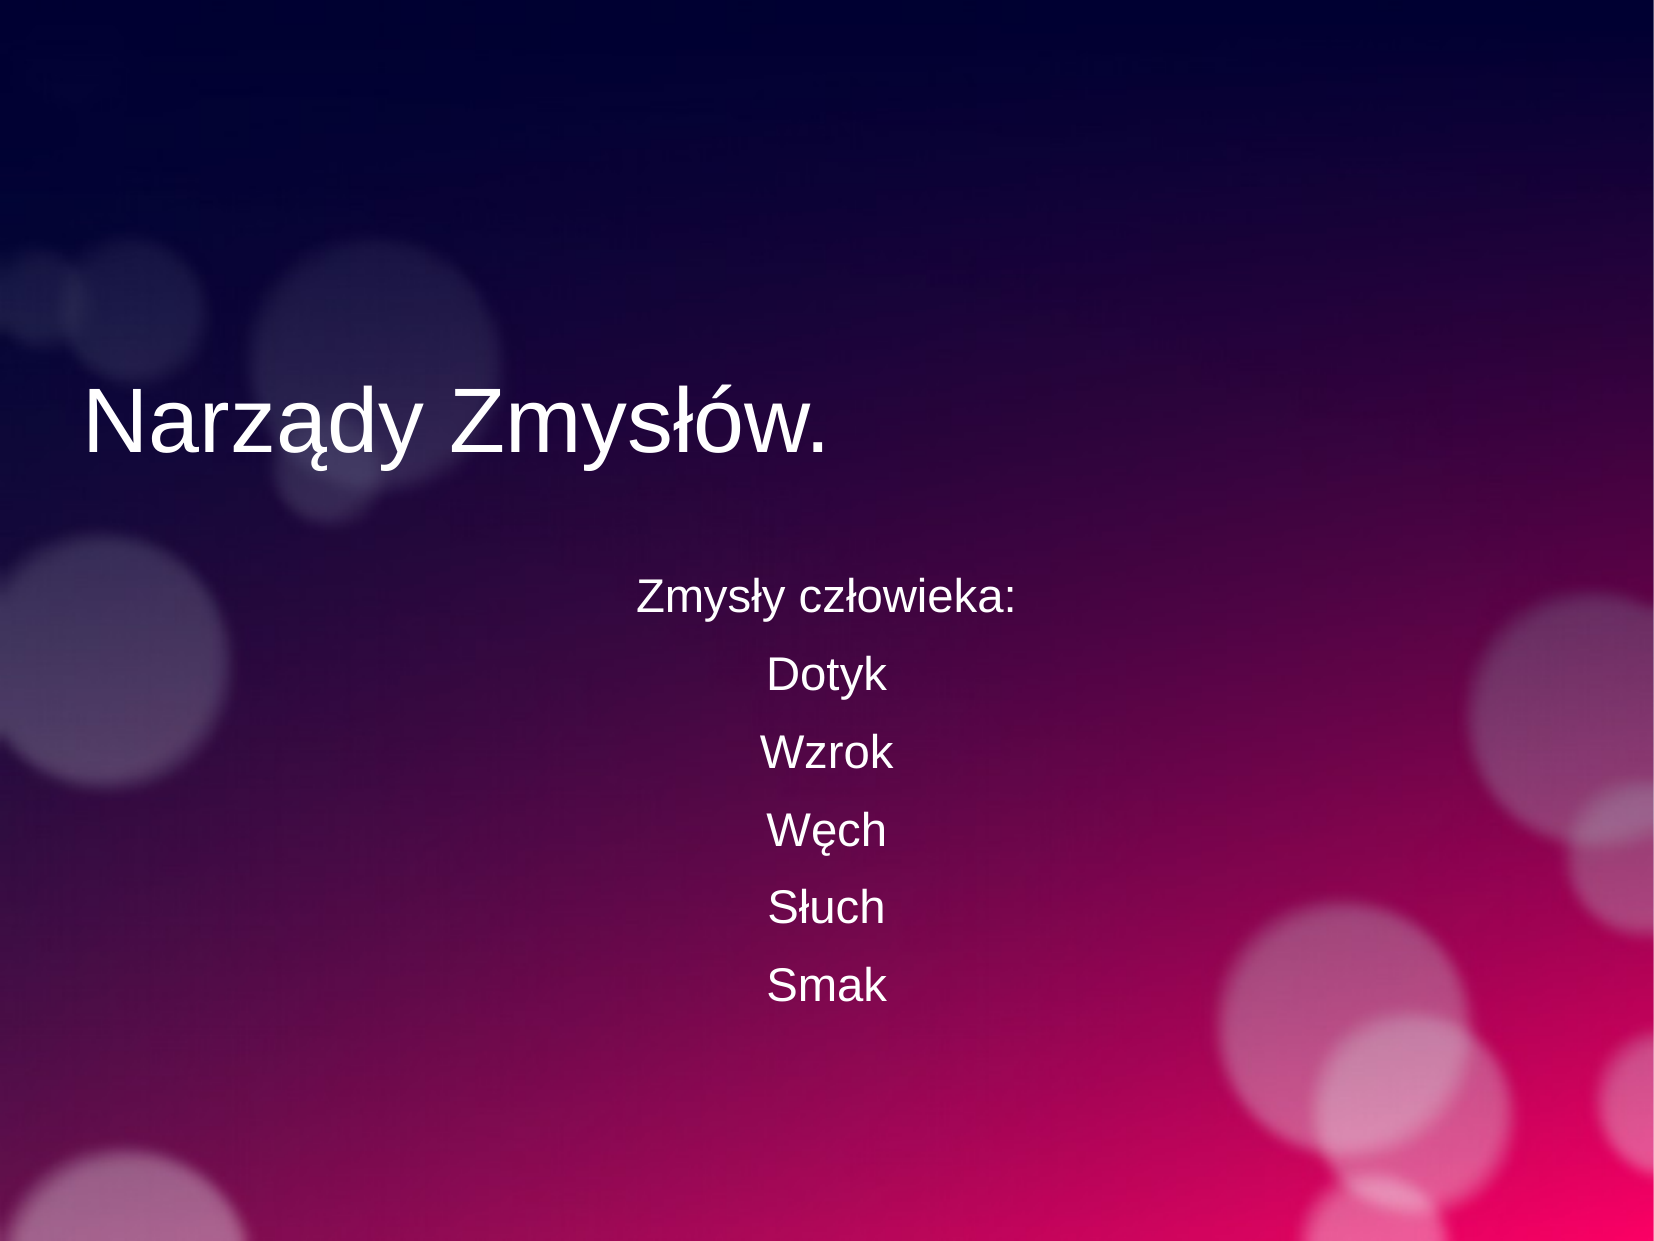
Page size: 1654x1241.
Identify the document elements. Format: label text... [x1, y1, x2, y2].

title Narządy Zmysłów. [82, 312, 1571, 520]
subtitle Zmysły człowieka: Dotyk Wzrok Węch Słuch Smak [82, 563, 1571, 1013]
